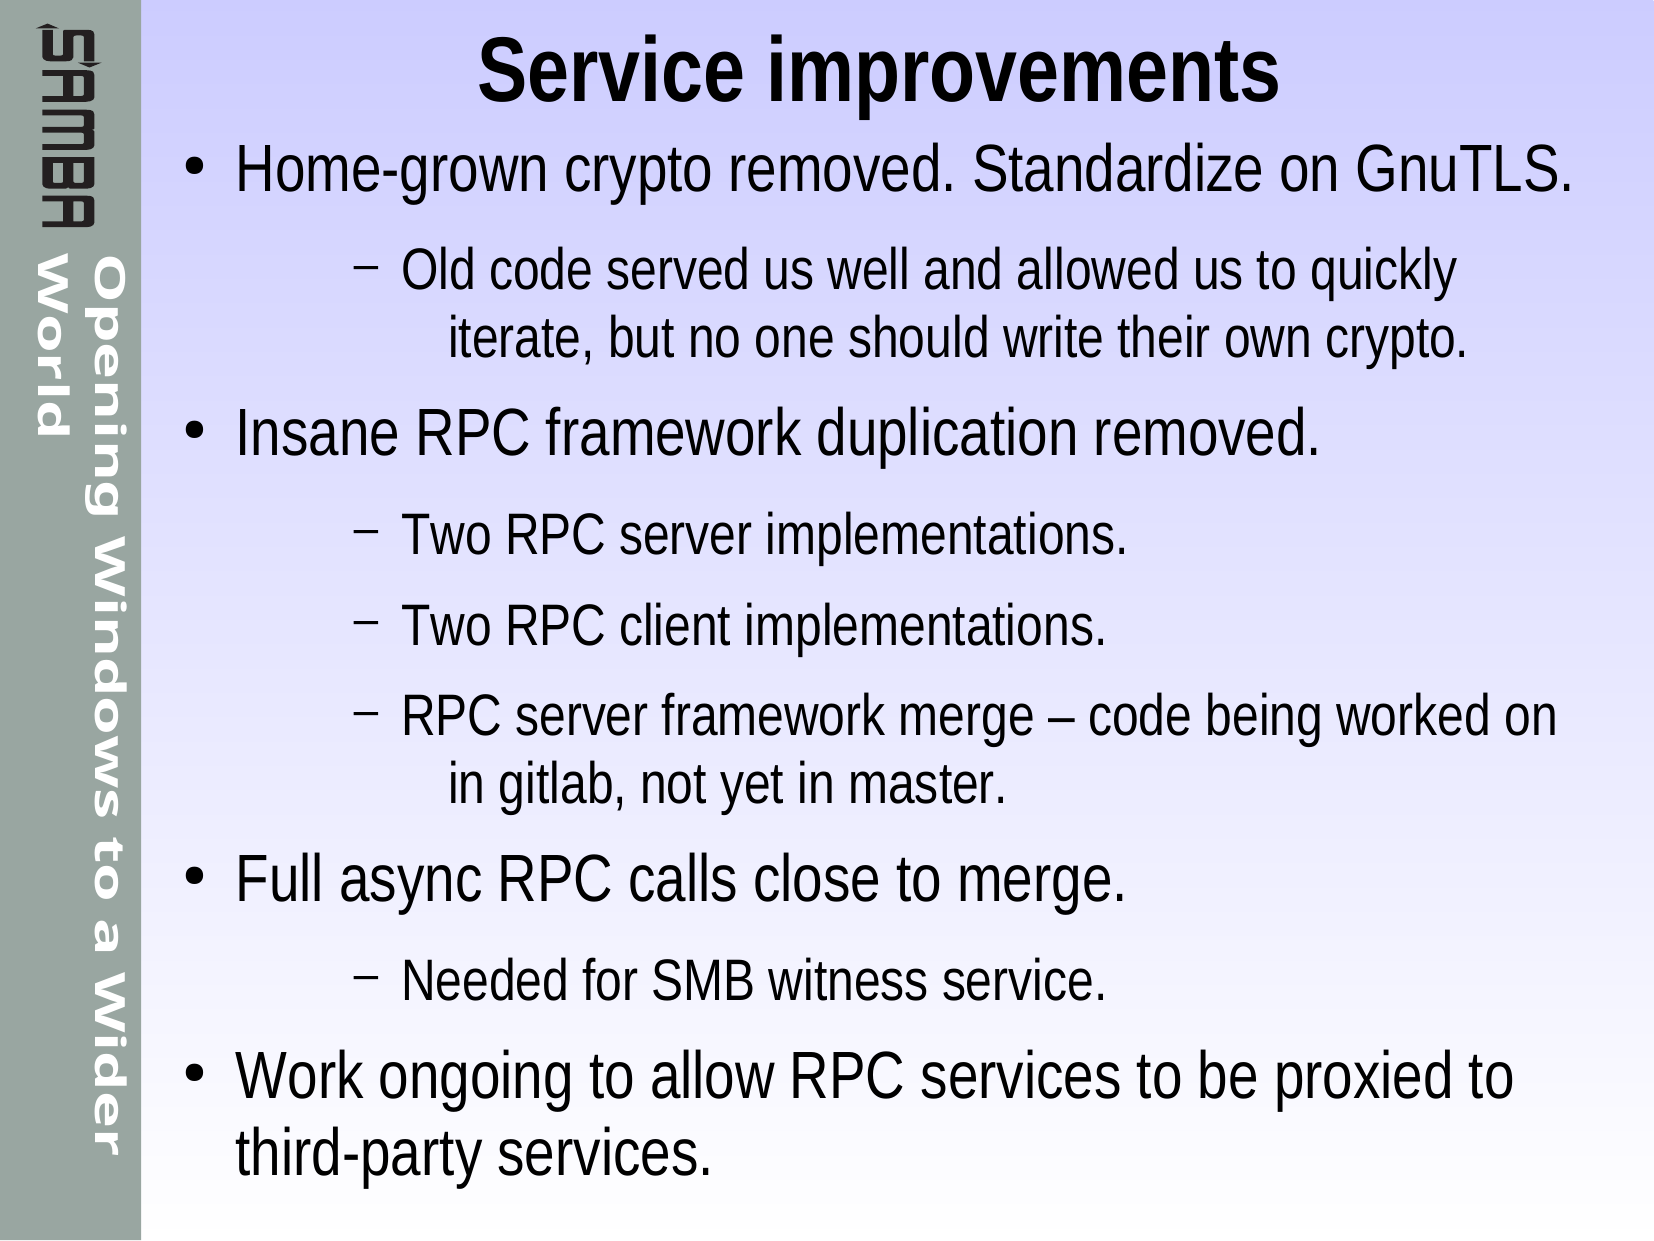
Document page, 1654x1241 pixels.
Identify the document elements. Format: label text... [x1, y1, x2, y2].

list Home-grown crypto removed. Standardize on GnuTLS. Old code served us well and allowed us to quickly iterate, but no one should write their own crypto. Insane RPC framework duplication removed. Two RPC server implementations. Two RPC client implementations. RPC server framework merge – code being worked on in gitlab, not yet in master. Full async RPC calls close to merge. Needed for SMB witness service. Work ongoing to allow RPC services to be proxied to third-party services. [165, 128, 1578, 1216]
title Service improvements [173, 15, 1586, 122]
